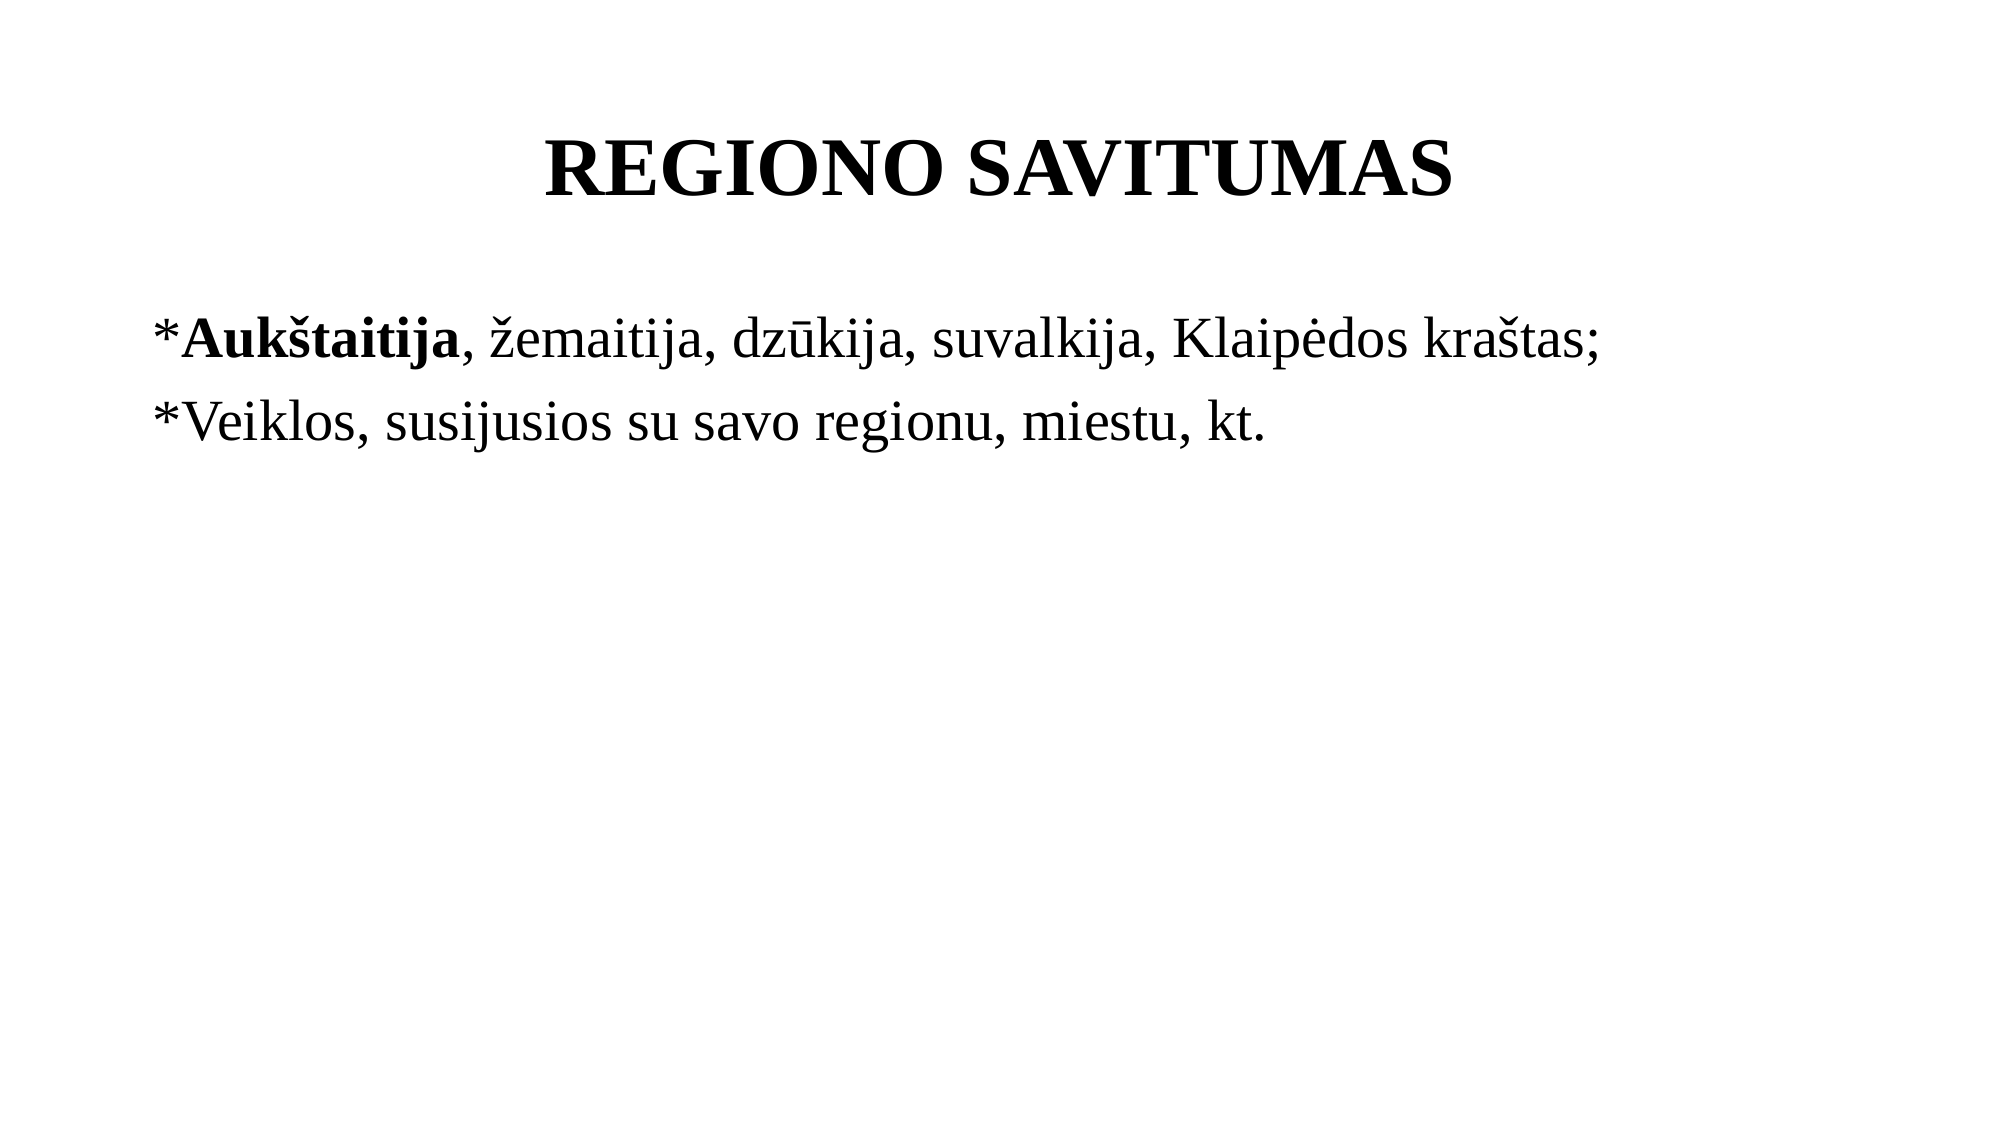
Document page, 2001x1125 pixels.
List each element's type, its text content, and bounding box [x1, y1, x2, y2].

list *Aukštaitija, žemaitija, dzūkija, suvalkija, Klaipėdos kraštas; *Veiklos, susijusios su savo regionu, miestu, kt. [137, 299, 1863, 1014]
title REGIONO SAVITUMAS [137, 59, 1863, 278]
